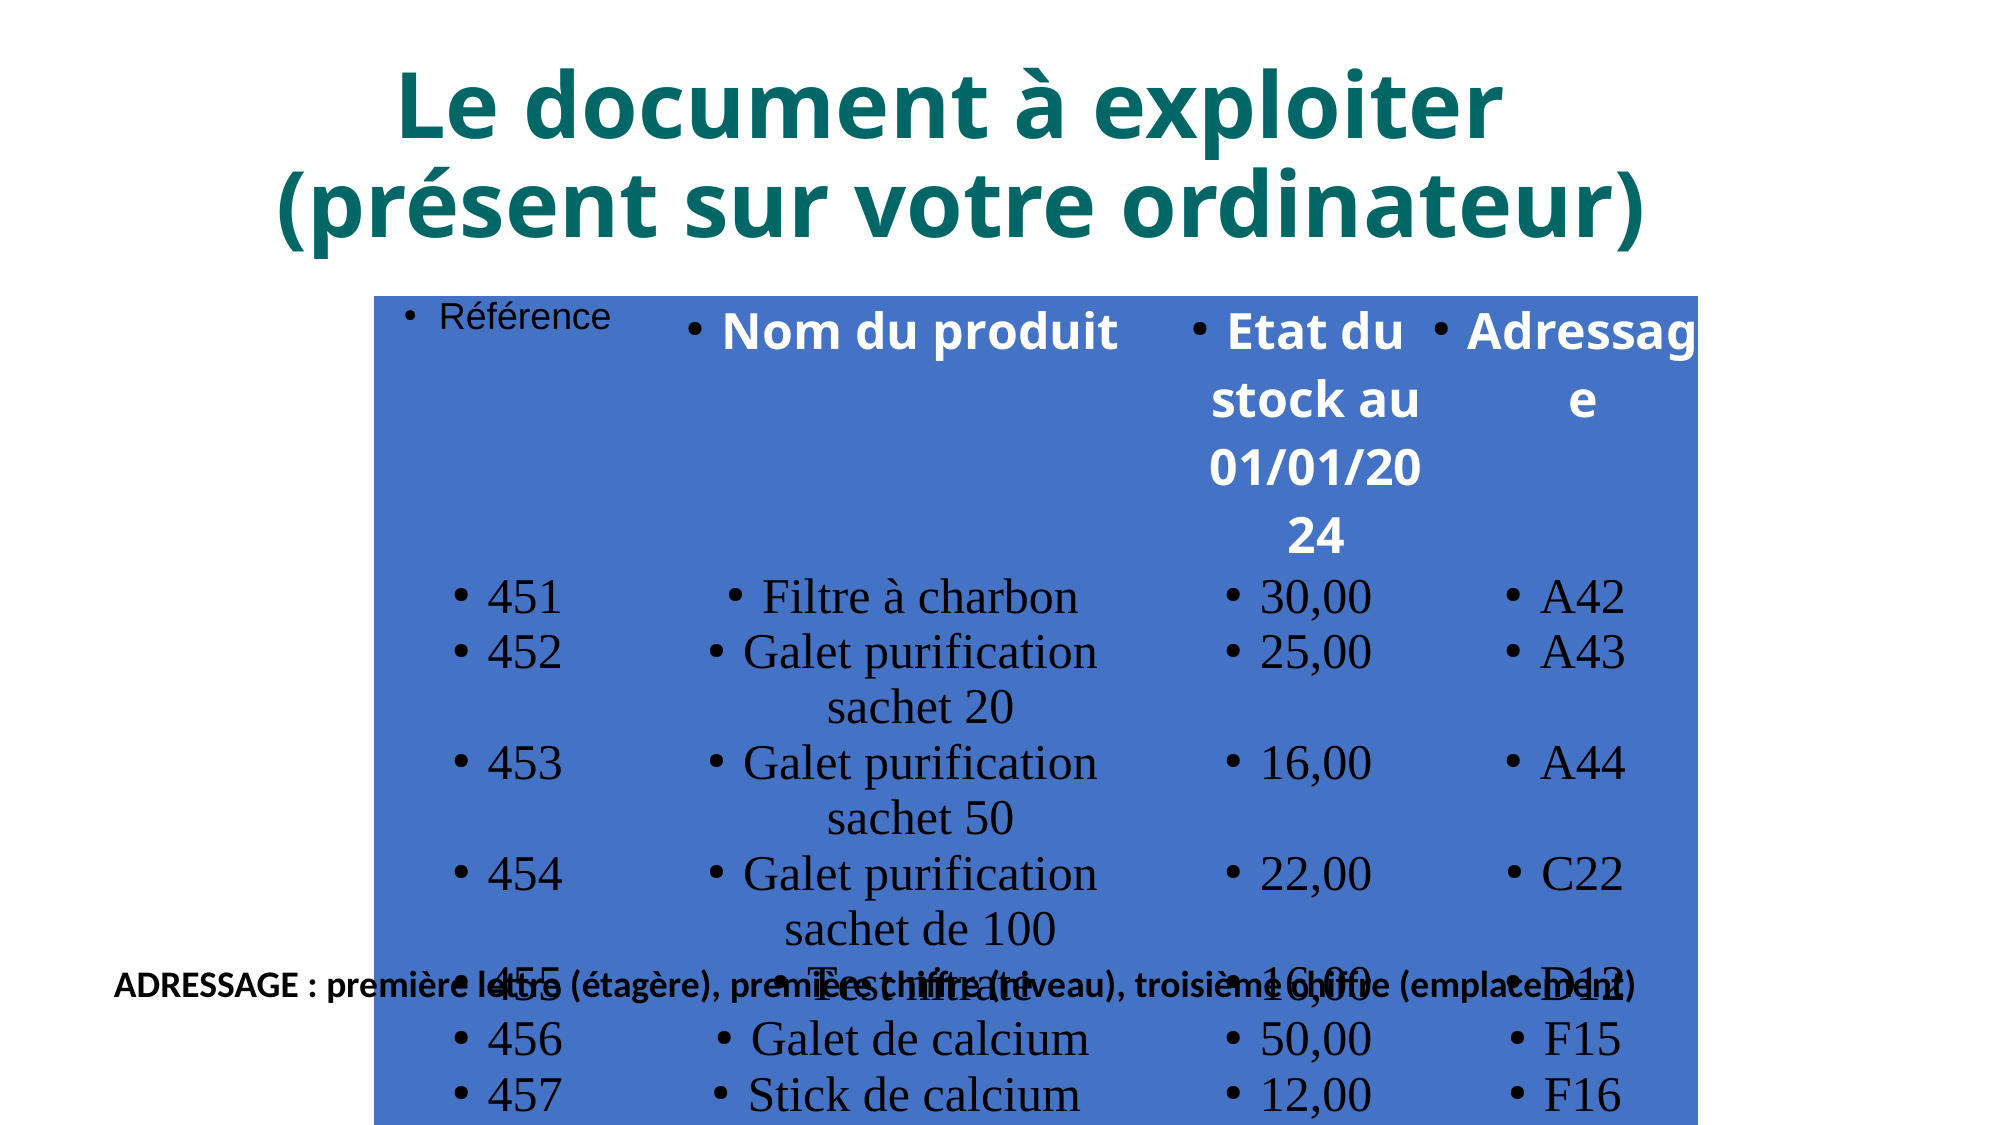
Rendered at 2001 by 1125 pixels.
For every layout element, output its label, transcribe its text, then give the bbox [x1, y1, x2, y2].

table_cell 50,00 [1165, 1014, 1432, 1067]
table_cell 25,00 [1165, 624, 1432, 735]
table_cell A42 [1432, 569, 1698, 624]
text_box ADRESSAGE : première lettre (étagère), première chiffre (niveau), troisième chiffre (emplacement) [99, 952, 1751, 1014]
table_cell 452 [374, 624, 641, 735]
table_cell A43 [1432, 624, 1698, 735]
table_cell 16,00 [1165, 735, 1432, 845]
table_cell Stick de calcium [641, 1067, 1165, 1122]
table_cell 453 [374, 735, 641, 845]
table_cell 454 [374, 845, 641, 952]
table_header Nom du produit [641, 296, 1165, 569]
table_cell Galet purification sachet de 100 [641, 845, 1165, 952]
table_cell A44 [1432, 735, 1698, 845]
table_cell Galet purification sachet 20 [641, 624, 1165, 735]
table_header Etat du stock au 01/01/2024 [1165, 296, 1432, 569]
table_cell 30,00 [1165, 569, 1432, 624]
table_cell 451 [374, 569, 641, 624]
table_cell C22 [1432, 845, 1698, 952]
table_cell 22,00 [1165, 845, 1432, 952]
table_cell 12,00 [1165, 1067, 1432, 1122]
table_cell Galet de calcium [641, 1014, 1165, 1067]
table_cell 457 [374, 1067, 641, 1122]
table_cell Filtre à charbon [641, 569, 1165, 624]
table_cell Galet purification sachet 50 [641, 735, 1165, 845]
title Le document à exploiter (présent sur votre ordinateur) [99, 49, 1825, 267]
table_cell F16 [1432, 1067, 1698, 1122]
table_header Référence [374, 296, 641, 569]
table_cell 456 [374, 1014, 641, 1067]
table_header Adressage [1432, 296, 1698, 569]
table_cell F15 [1432, 1014, 1698, 1067]
